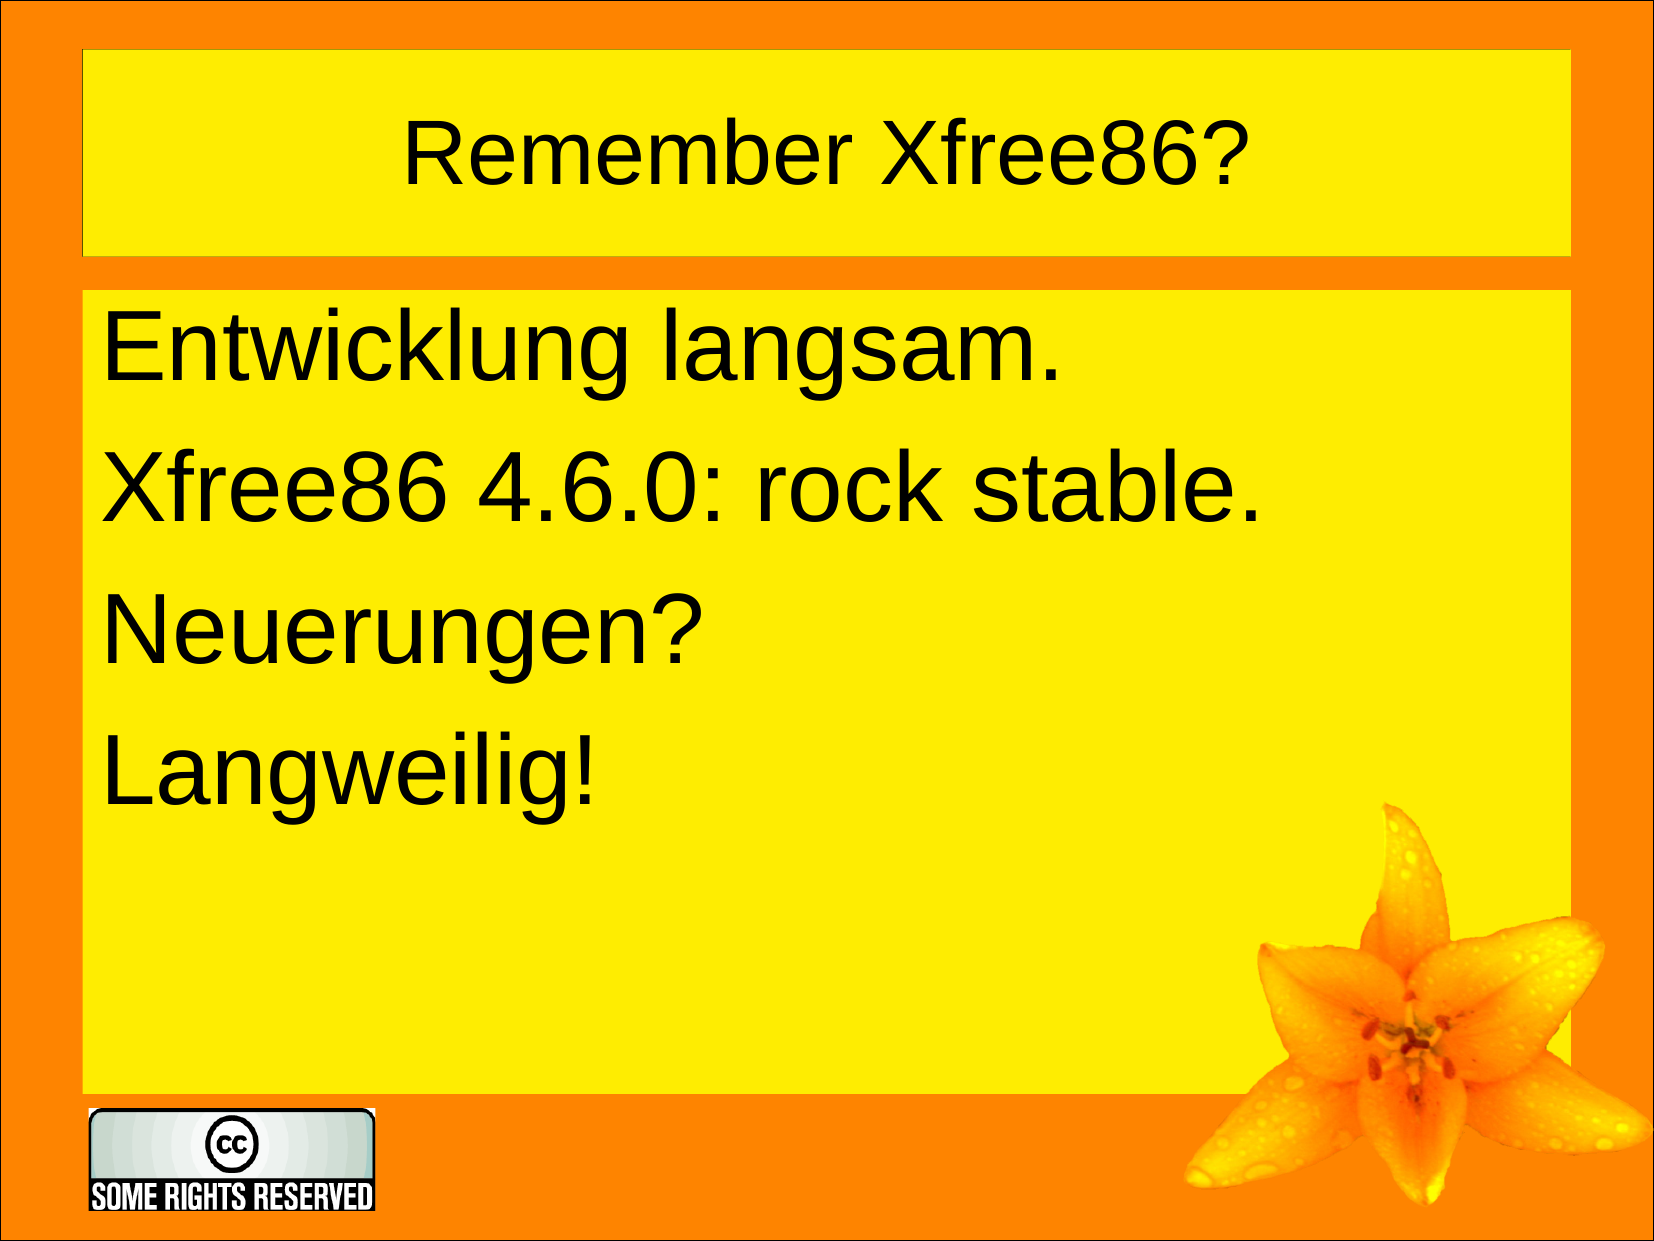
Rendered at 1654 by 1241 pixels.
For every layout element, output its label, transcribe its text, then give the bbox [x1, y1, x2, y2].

picture [88, 1108, 376, 1211]
picture [1181, 767, 1654, 1241]
title Remember Xfree86? [82, 49, 1571, 257]
text_box [0, 0, 1654, 1241]
list Entwicklung langsam. Xfree86 4.6.0: rock stable. Neuerungen? Langweilig! [82, 290, 1571, 1094]
